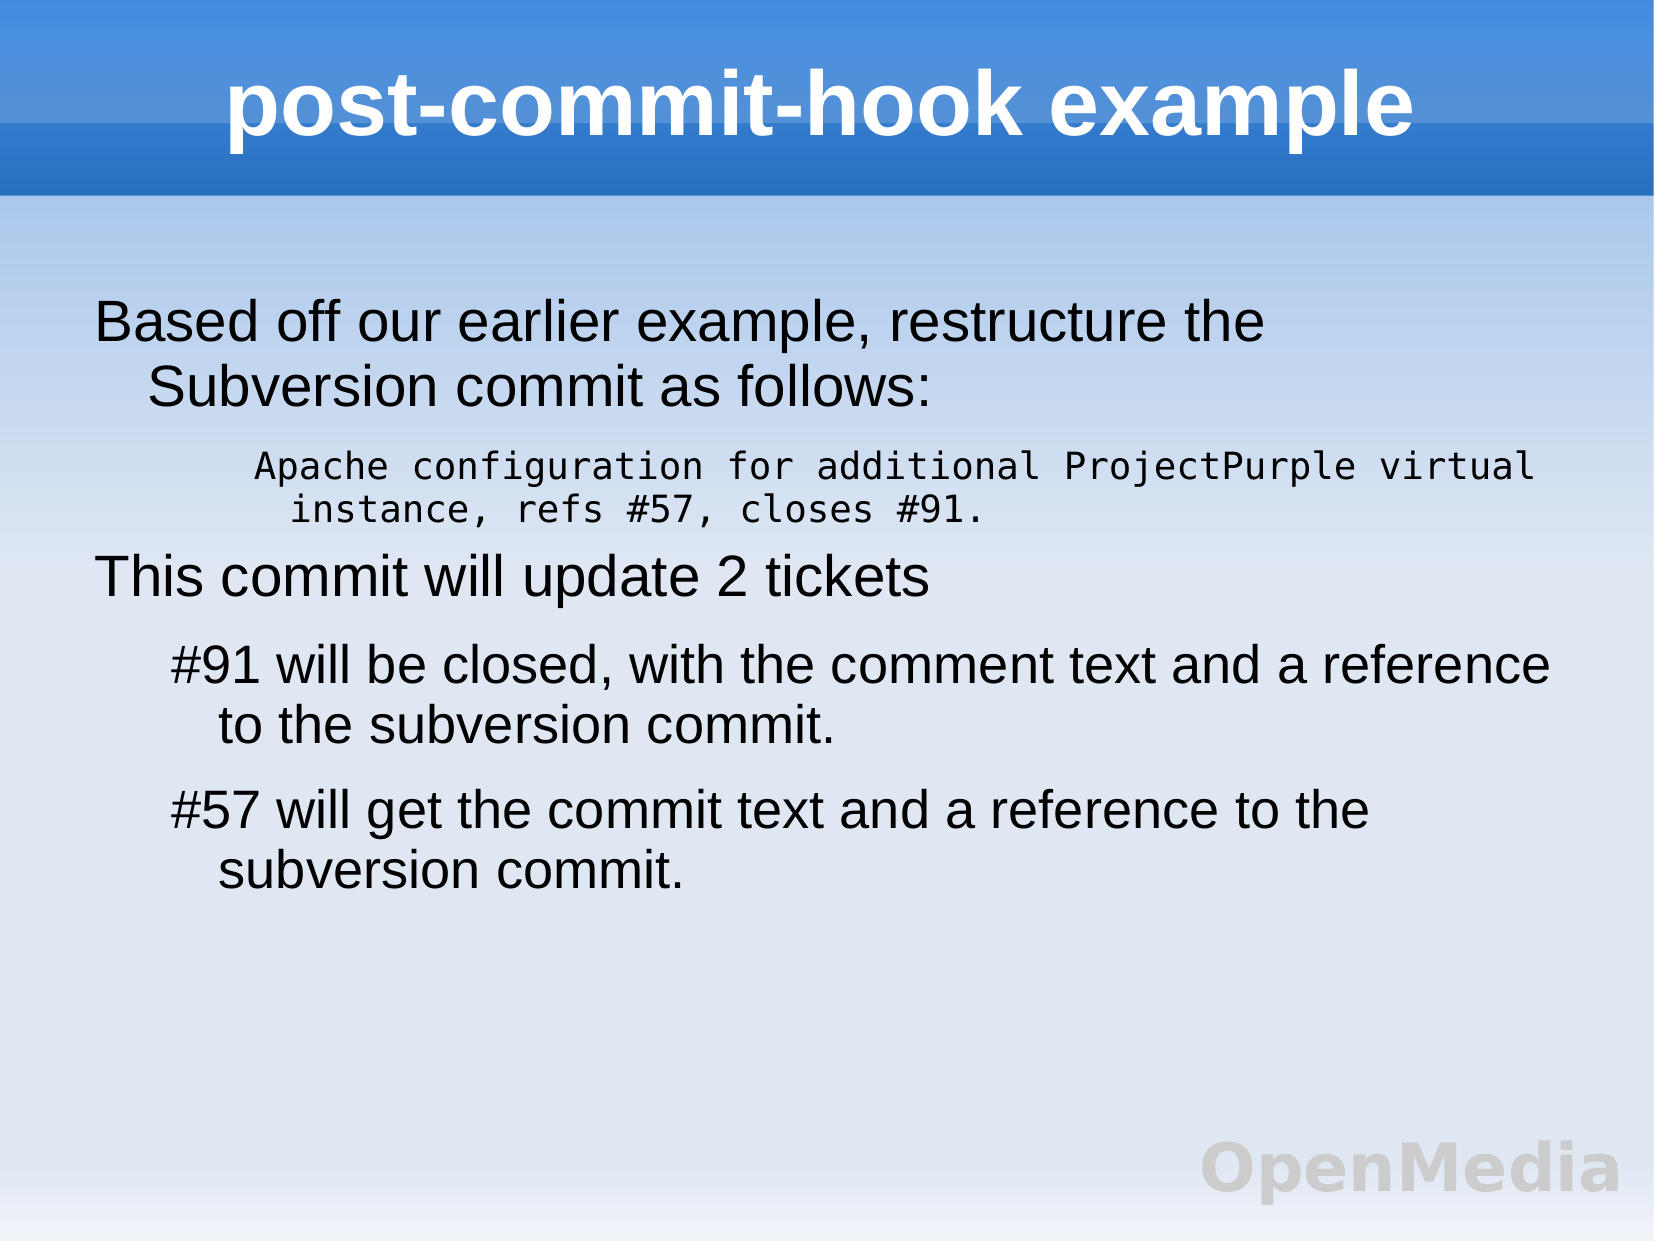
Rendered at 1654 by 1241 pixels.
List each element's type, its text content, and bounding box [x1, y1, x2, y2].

title post-commit-hook example [76, 0, 1565, 208]
list Based off our earlier example, restructure the Subversion commit as follows: Apache configuration for additional ProjectPurple virtual instance, refs #57, closes #91. This commit will update 2 tickets #91 will be closed, with the comment text and a reference to the subversion commit. #57 will get the commit text and a reference to the subversion commit. [76, 288, 1565, 1093]
picture [0, 0, 1654, 1241]
